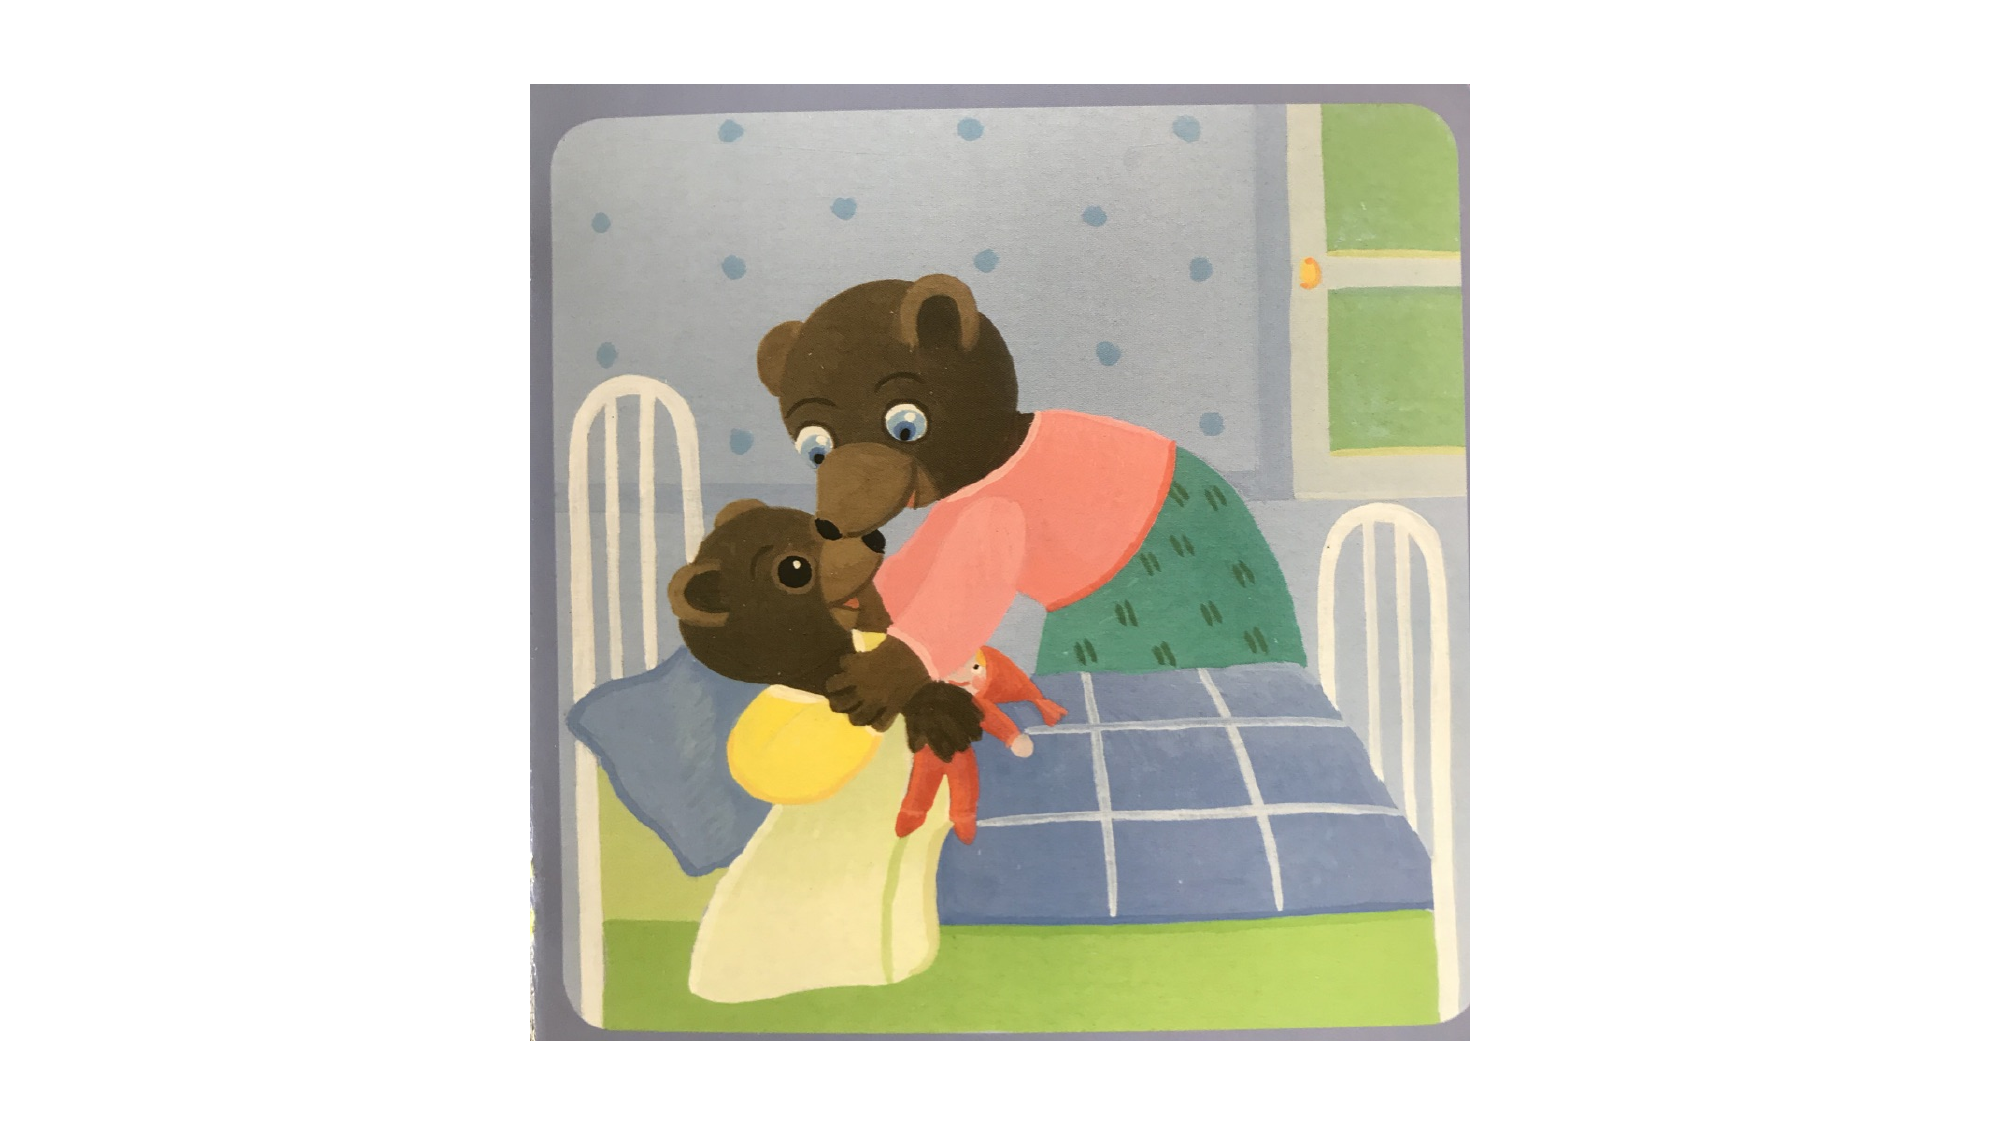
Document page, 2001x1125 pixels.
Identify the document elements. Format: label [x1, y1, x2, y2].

picture [530, 84, 1470, 1041]
